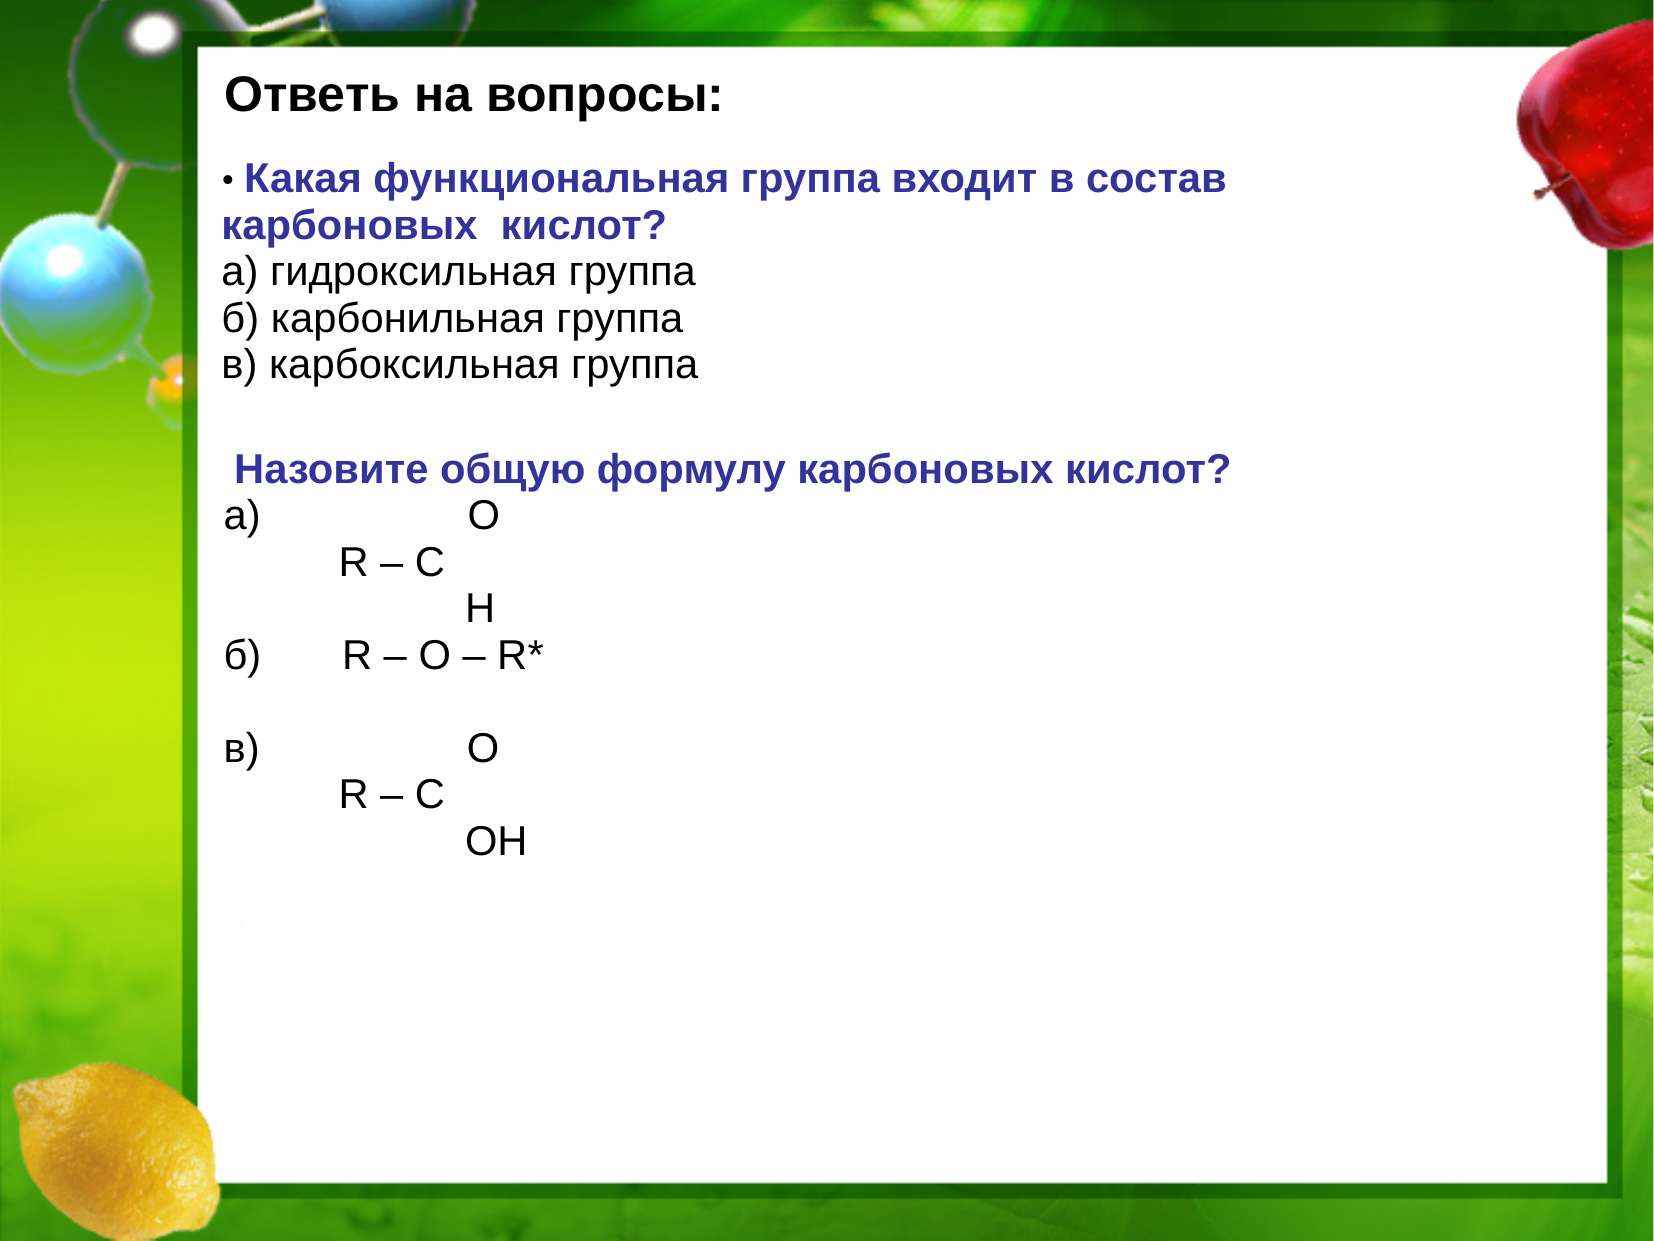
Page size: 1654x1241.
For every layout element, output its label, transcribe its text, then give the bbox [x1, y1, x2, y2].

text_box • Какая функциональная группа входит в состав карбоновых кислот? а) гидроксильная группа б) карбонильная группа в) карбоксильная группа [206, 147, 1434, 405]
text_box Назовите общую формулу карбоновых кислот? а) O R – C H б) R – O – R* в) O R – C OH [208, 438, 1422, 890]
picture [0, 0, 1654, 1241]
text_box Ответь на вопросы: [209, 59, 806, 133]
